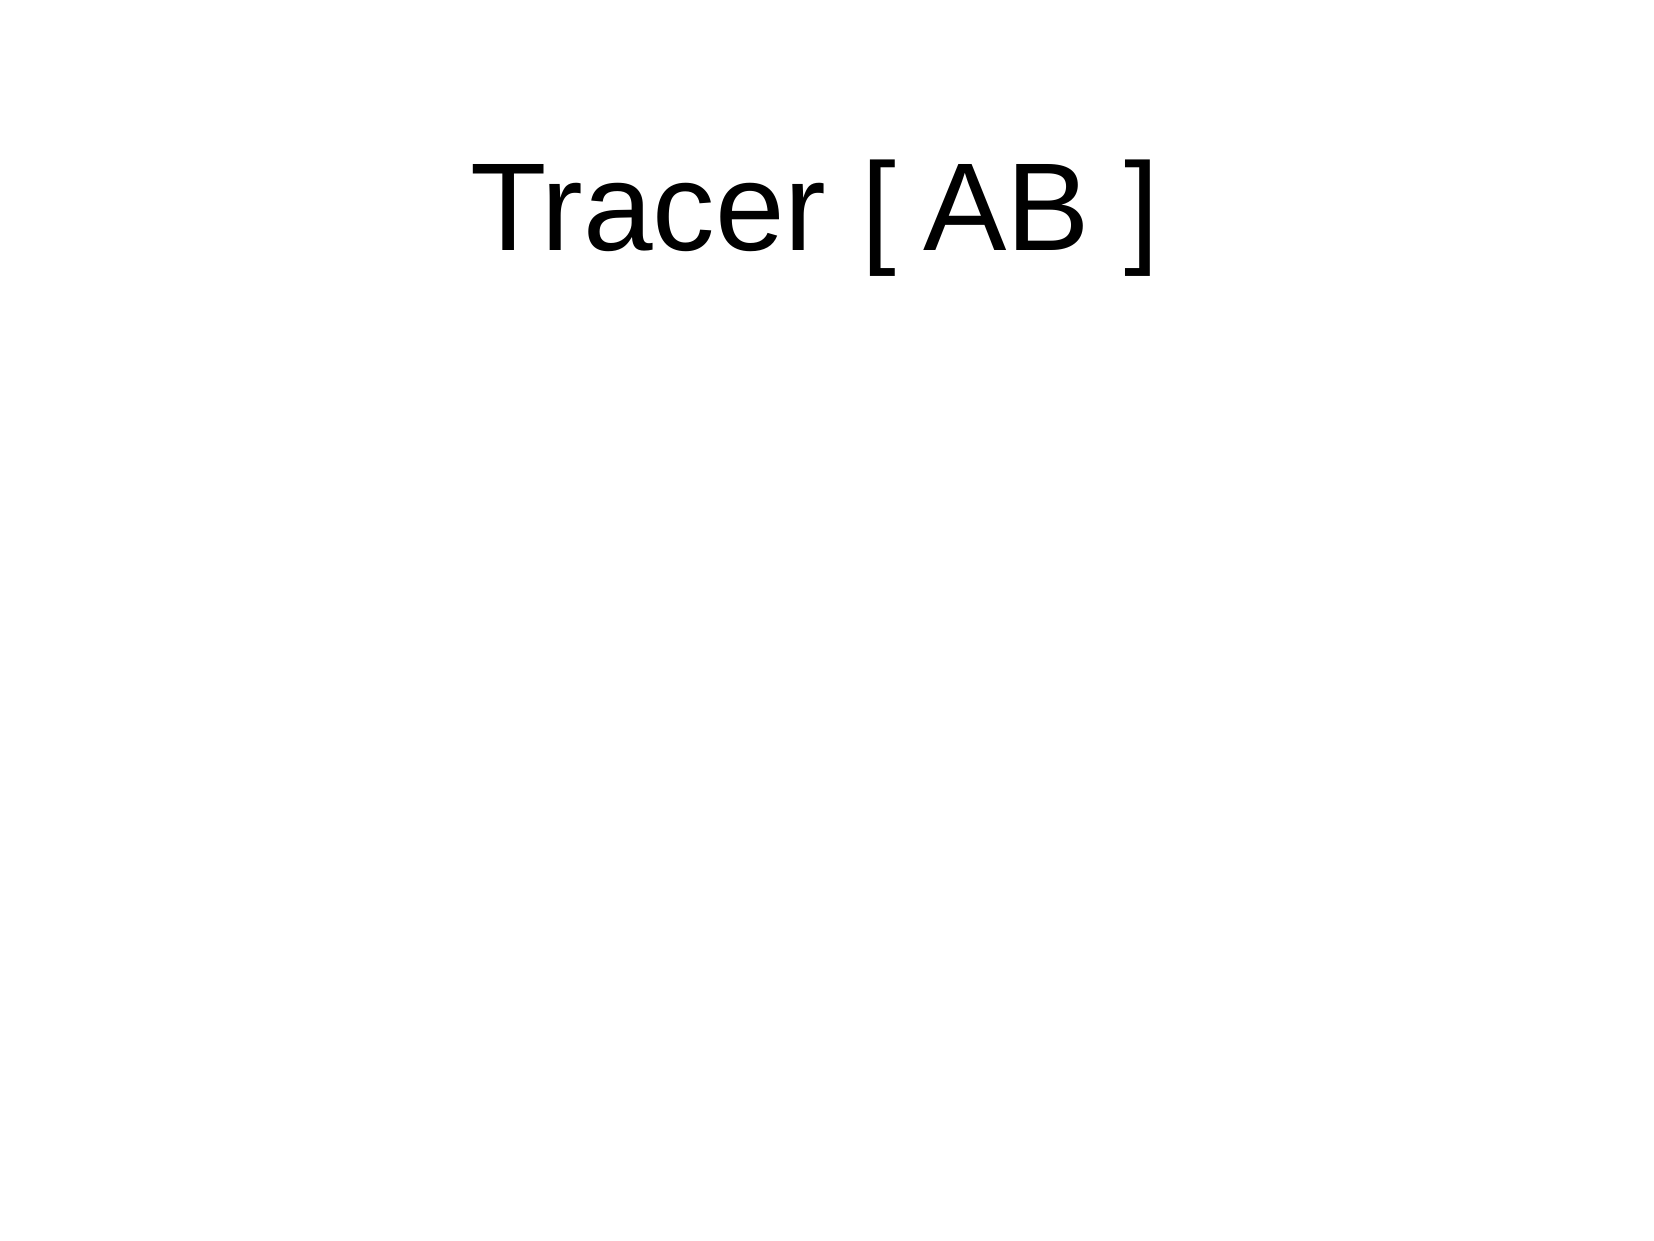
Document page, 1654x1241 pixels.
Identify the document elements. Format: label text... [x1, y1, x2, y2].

subtitle Tracer [ AB ] [70, 131, 1559, 284]
